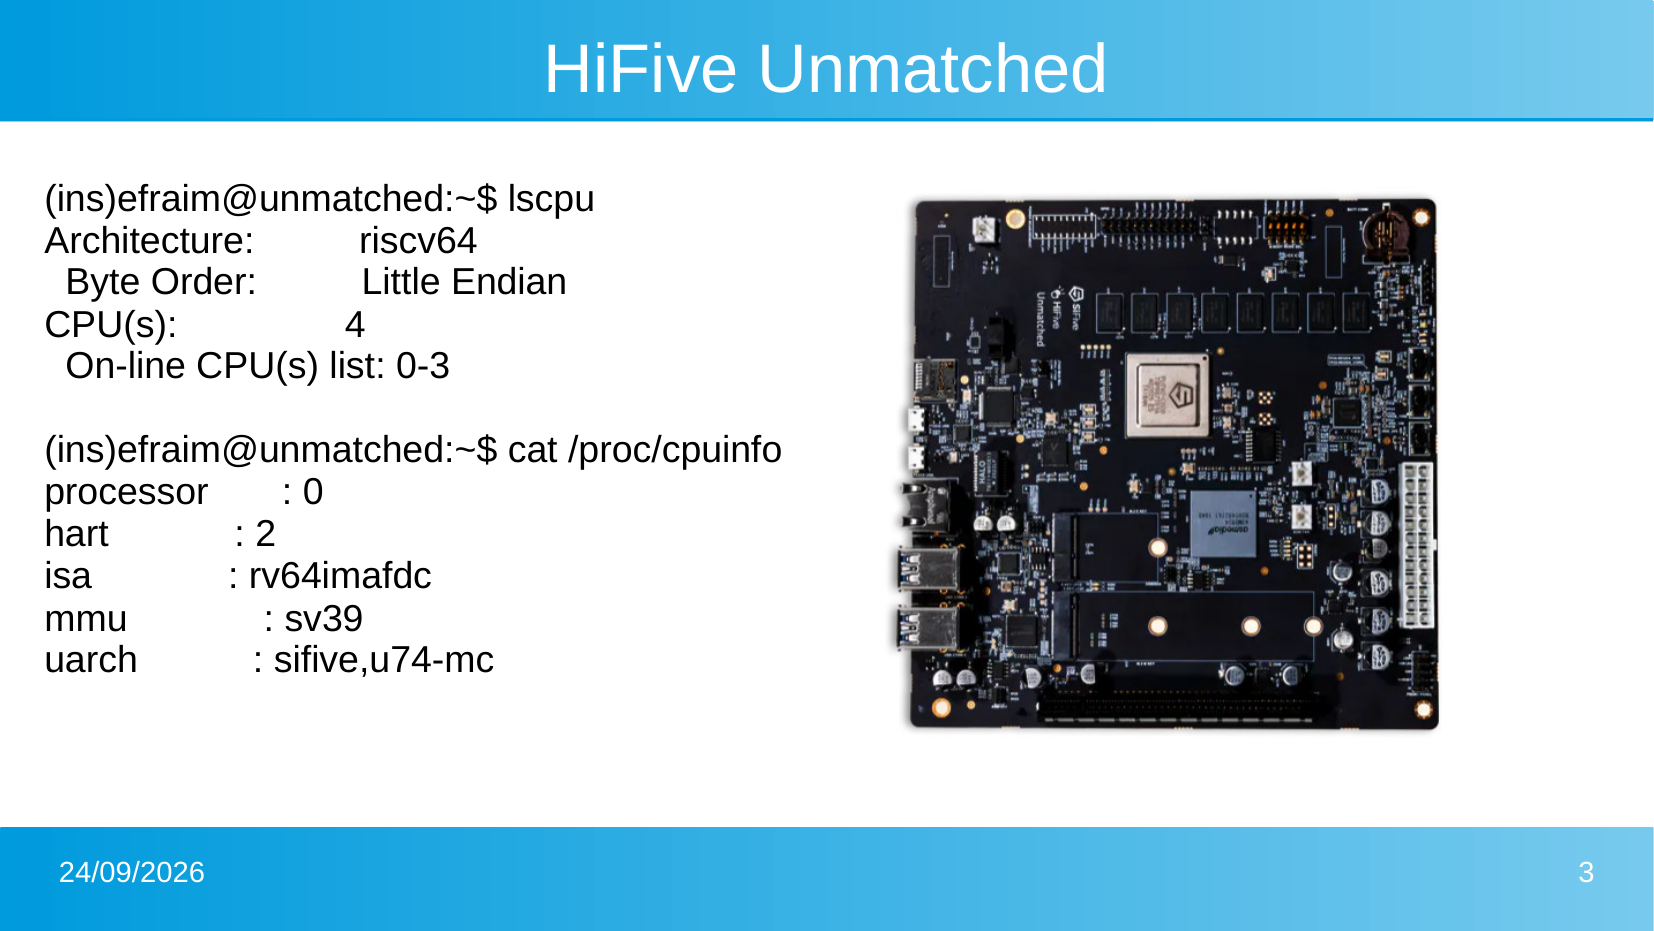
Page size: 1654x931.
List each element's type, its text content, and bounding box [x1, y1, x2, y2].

picture [878, 168, 1447, 759]
text_box (ins)efraim@unmatched:~$ lscpu Architecture: riscv64 Byte Order: Little Endian CPU(s): 4 On-line CPU(s) list: 0-3 (ins)efraim@unmatched:~$ cat /proc/cpuinfo processor : 0 hart : 2 isa : rv64imafdc mmu : sv39 uarch : sifive,u74-mc [29, 169, 886, 857]
title HiFive Unmatched [59, 29, 1595, 108]
